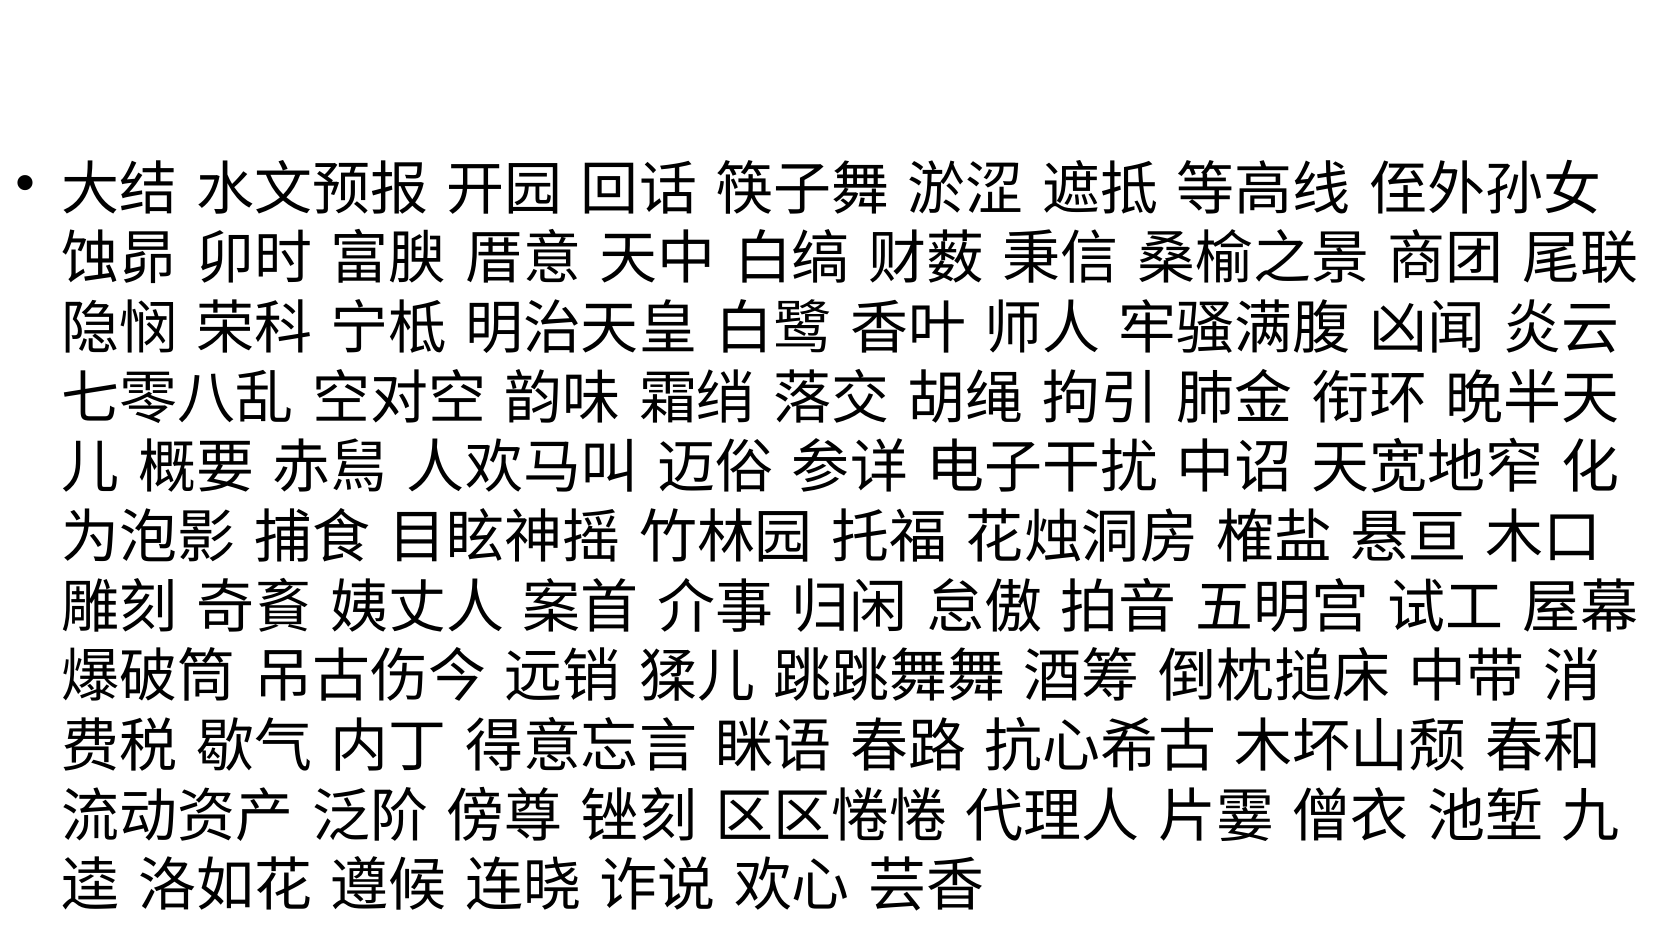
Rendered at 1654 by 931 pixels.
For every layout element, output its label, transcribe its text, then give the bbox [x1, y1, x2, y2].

list 大结 水文预报 开园 回话 筷子舞 淤涩 遮抵 等高线 侄外孙女 蚀昴 卯时 富腴 厝意 天中 白缟 财薮 秉信 桑榆之景 商团 尾联 隐悯 荣科 宁柢 明治天皇 白鹭 香叶 师人 牢骚满腹 凶闻 炎云 七零八乱 空对空 韵味 霜绡 落交 胡绳 拘引 肺金 衔环 晩半天儿 概要 赤舃 人欢马叫 迈俗 参详 电子干扰 中诏 天宽地窄 化为泡影 捕食 目眩神摇 竹林园 托福 花烛洞房 榷盐 悬亘 木口雕刻 奇賌 姨丈人 案首 介事 归闲 怠傲 拍音 五明宫 试工 屋幕 爆破筒 吊古伤今 远销 猱儿 跳跳舞舞 酒筹 倒枕搥床 中带 消费税 歇气 内丁 得意忘言 眯语 春路 抗心希古 木坏山颓 春和 流动资产 泛阶 傍尊 锉刻 区区惓惓 代理人 片霎 僧衣 池堑 九逵 洛如花 遵候 连晓 诈说 欢心 芸香 [0, 151, 1654, 931]
